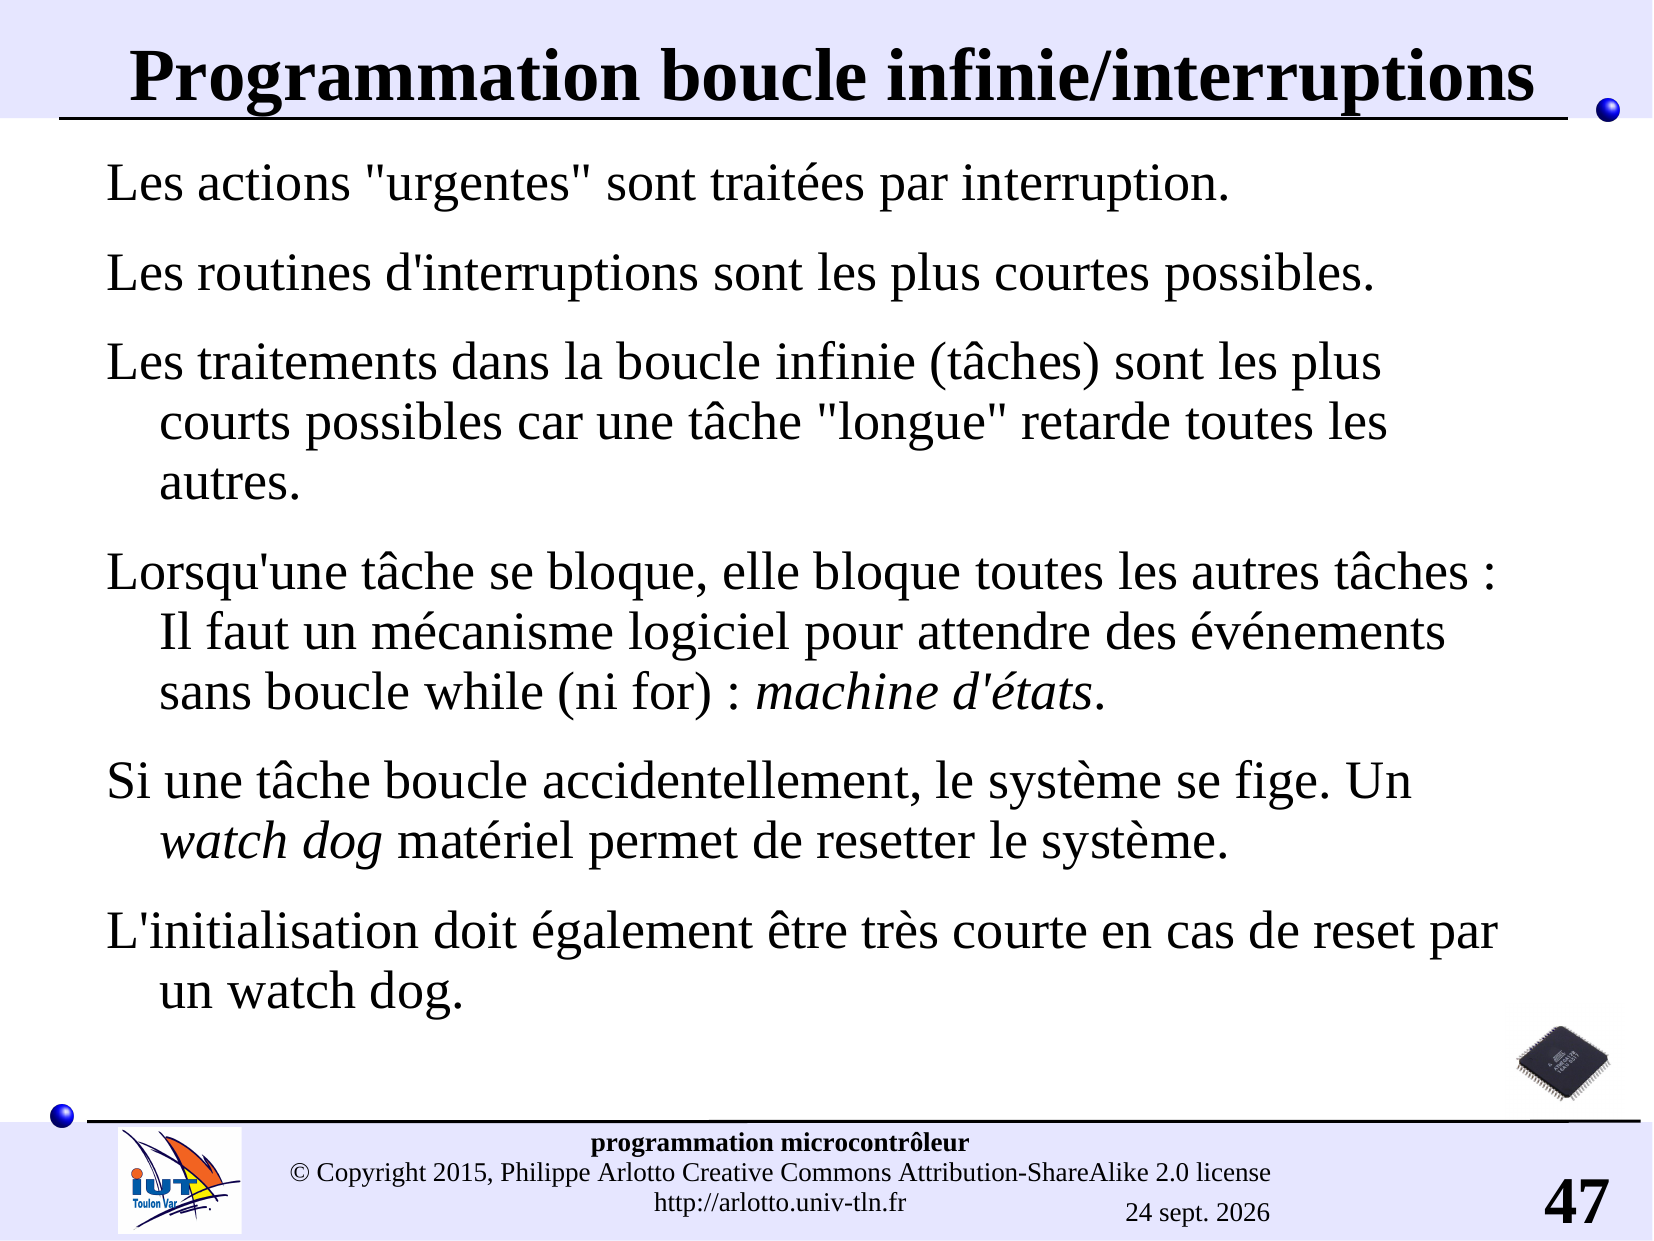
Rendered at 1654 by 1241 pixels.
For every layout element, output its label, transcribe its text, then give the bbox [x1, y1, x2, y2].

list Les actions "urgentes" sont traitées par interruption. Les routines d'interruptions sont les plus courtes possibles. Les traitements dans la boucle infinie (tâches) sont les plus courts possibles car une tâche "longue" retarde toutes les autres. Lorsqu'une tâche se bloque, elle bloque toutes les autres tâches : Il faut un mécanisme logiciel pour attendre des événements sans boucle while (ni for) : machine d'états. Si une tâche boucle accidentellement, le système se fige. Un watch dog matériel permet de resetter le système. L'initialisation doit également être très courte en cas de reset par un watch dog. [88, 152, 1501, 1152]
title Programmation boucle infinie/interruptions [88, 26, 1578, 125]
picture [1505, 1003, 1625, 1119]
